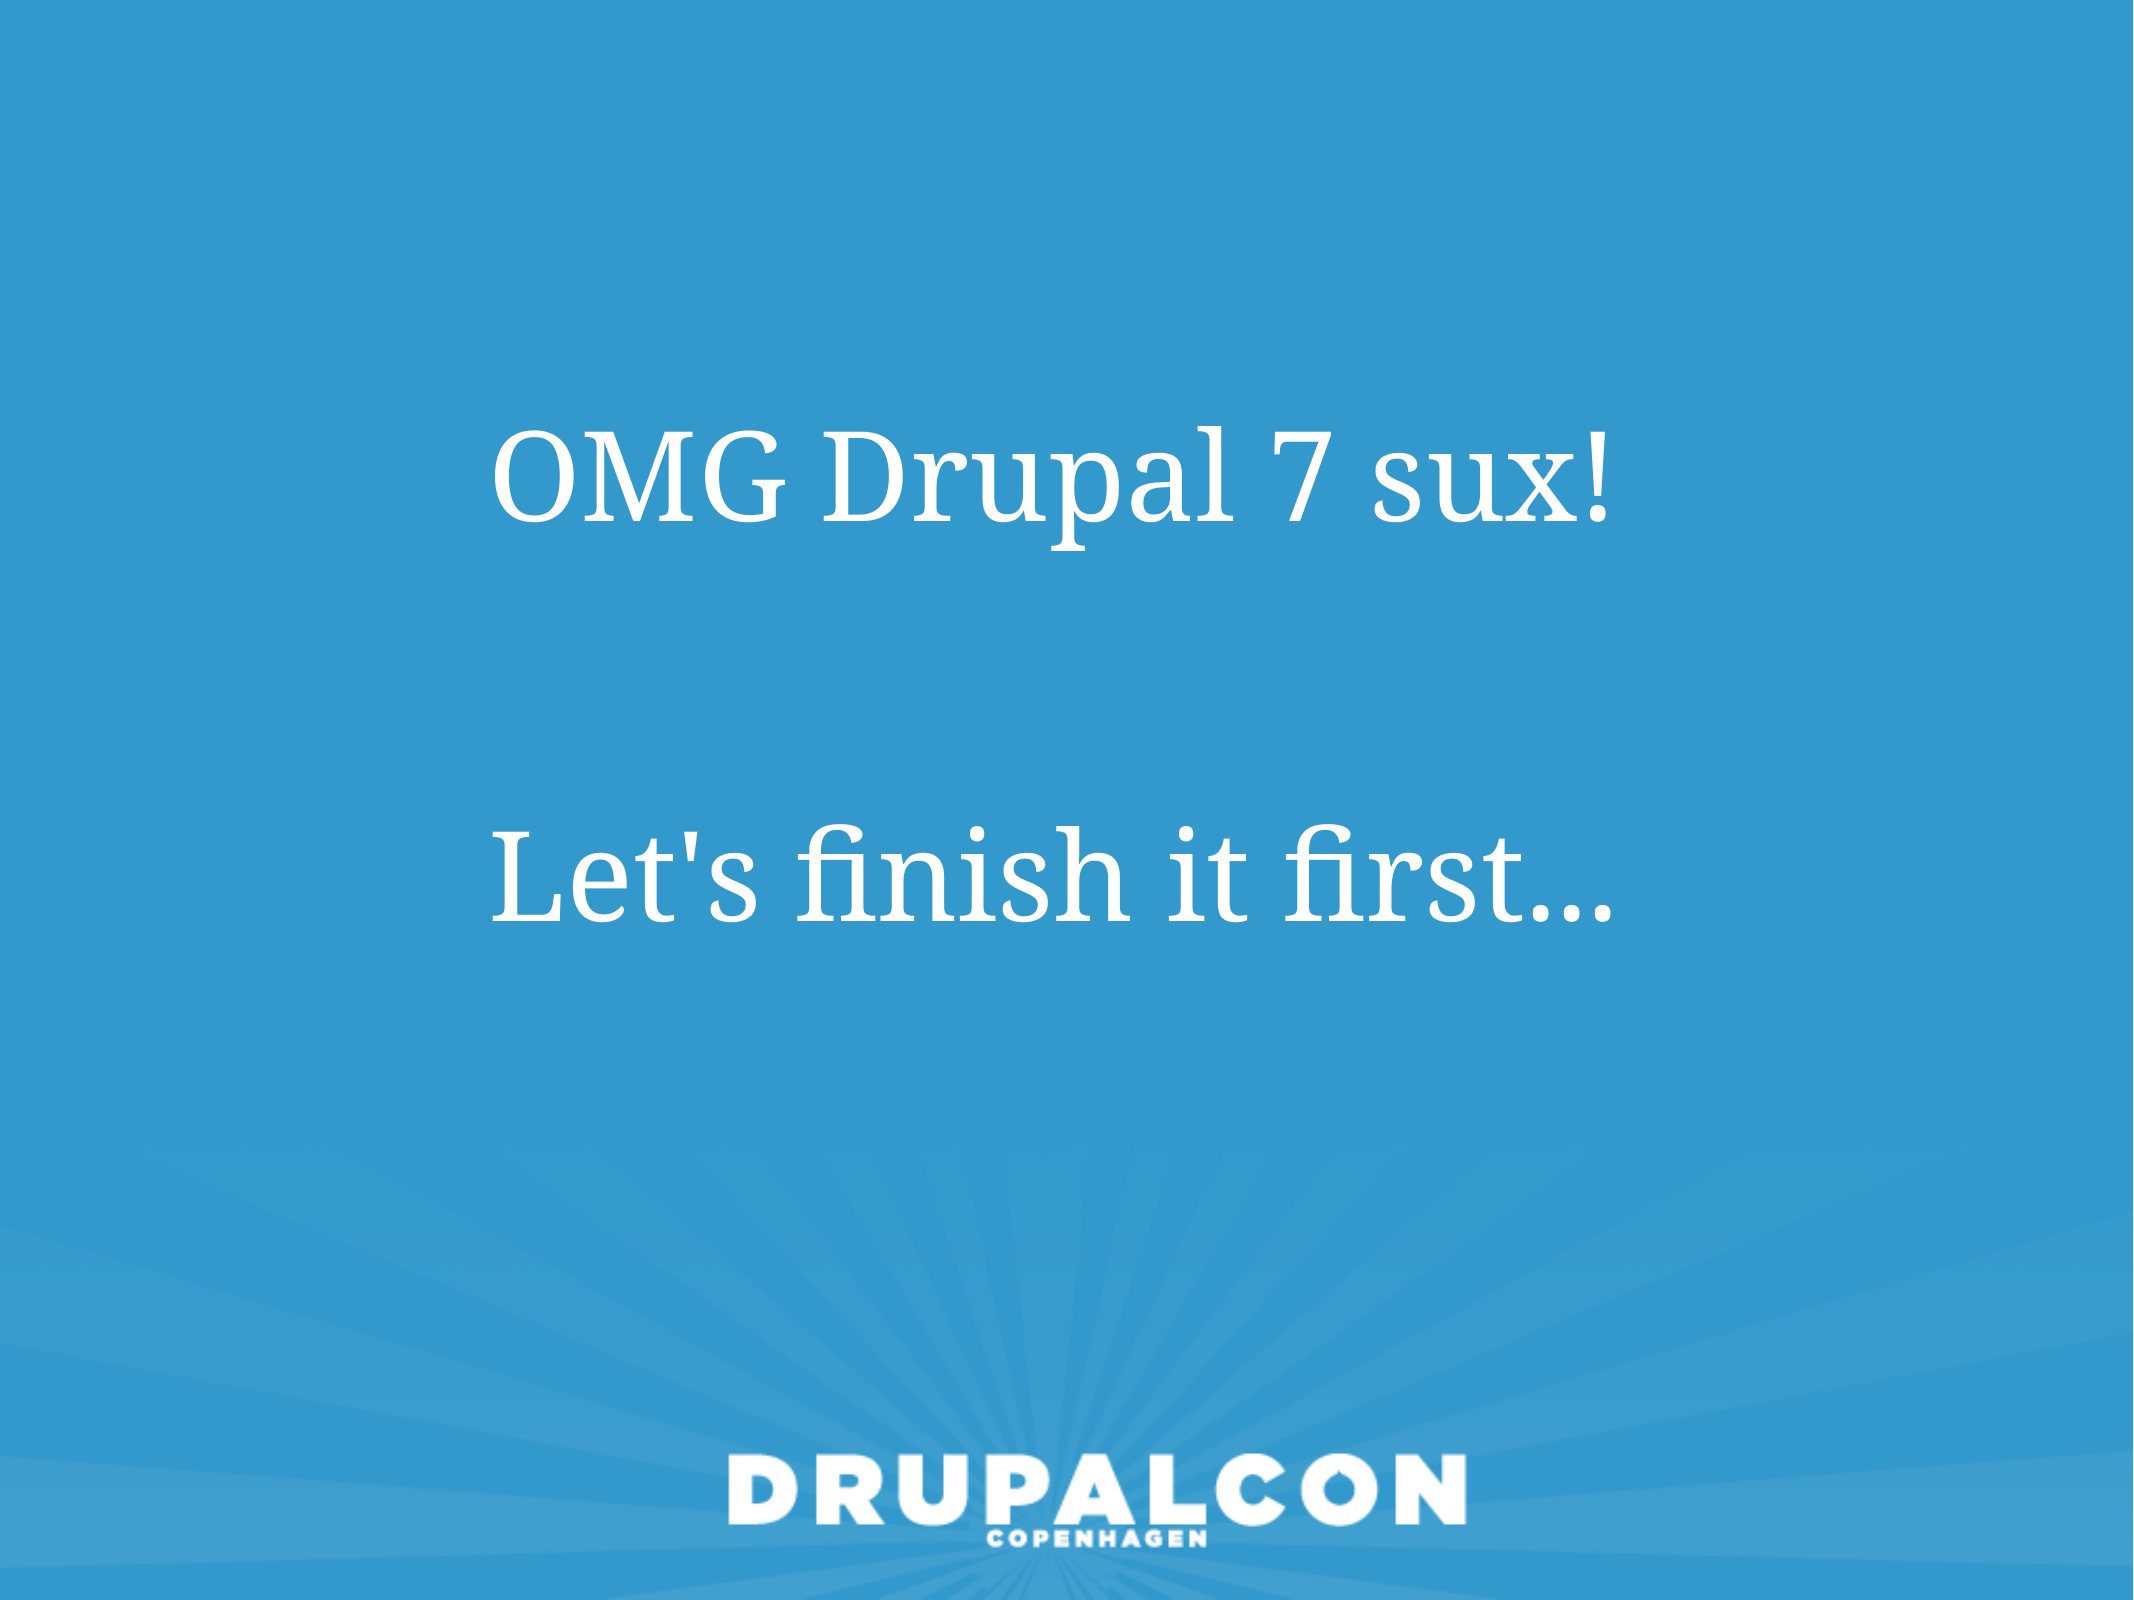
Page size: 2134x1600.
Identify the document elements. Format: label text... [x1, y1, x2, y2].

subtitle OMG Drupal 7 sux! Let's finish it first... [195, 37, 1913, 1306]
picture [0, 0, 2134, 1600]
